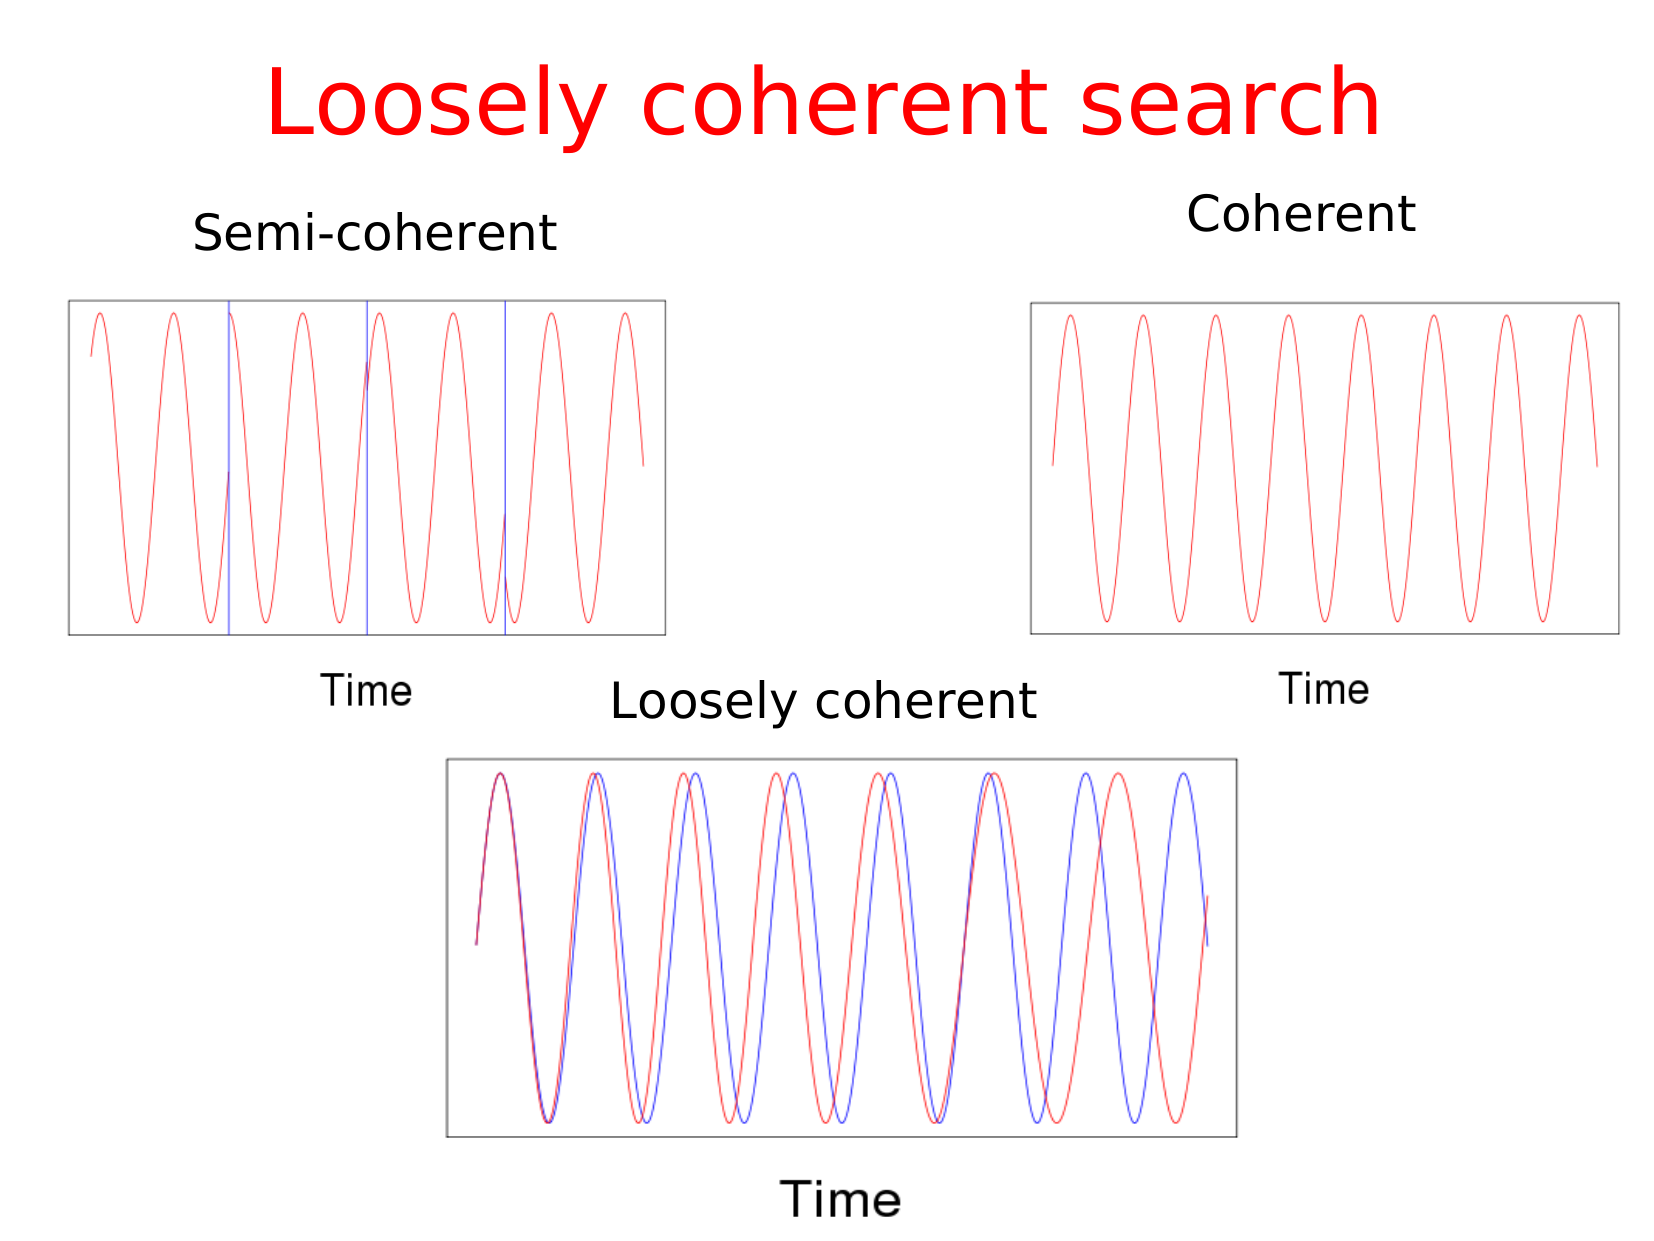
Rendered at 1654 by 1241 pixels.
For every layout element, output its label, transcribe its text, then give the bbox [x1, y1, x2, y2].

text_box Semi-coherent [23, 198, 727, 272]
text_box Coherent [949, 179, 1654, 253]
title Loosely coherent search [81, 0, 1570, 207]
text_box Loosely coherent [472, 665, 1176, 739]
picture [0, 227, 1654, 1241]
